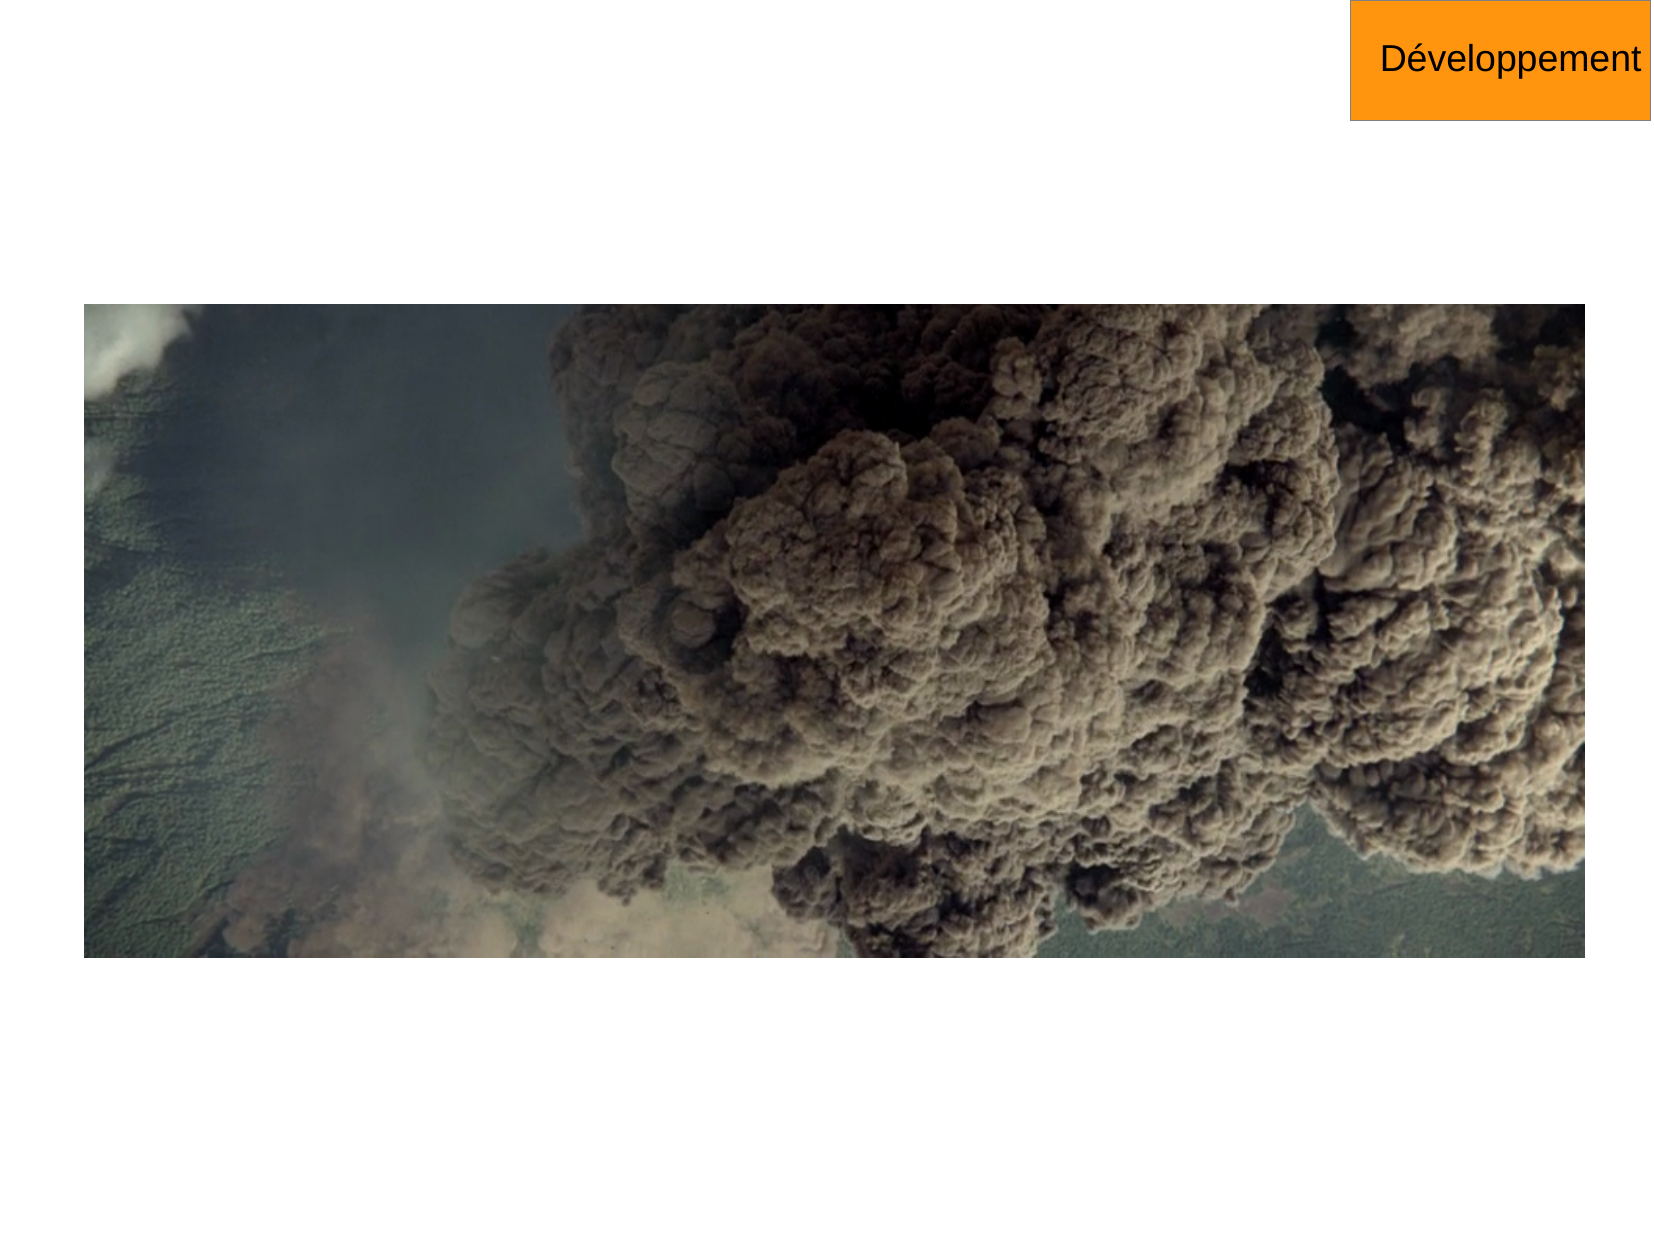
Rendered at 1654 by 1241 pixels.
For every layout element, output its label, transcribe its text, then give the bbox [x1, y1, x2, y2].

text_box Développement [1365, 30, 1654, 88]
picture [84, 304, 1585, 958]
text_box [1350, 0, 1651, 121]
